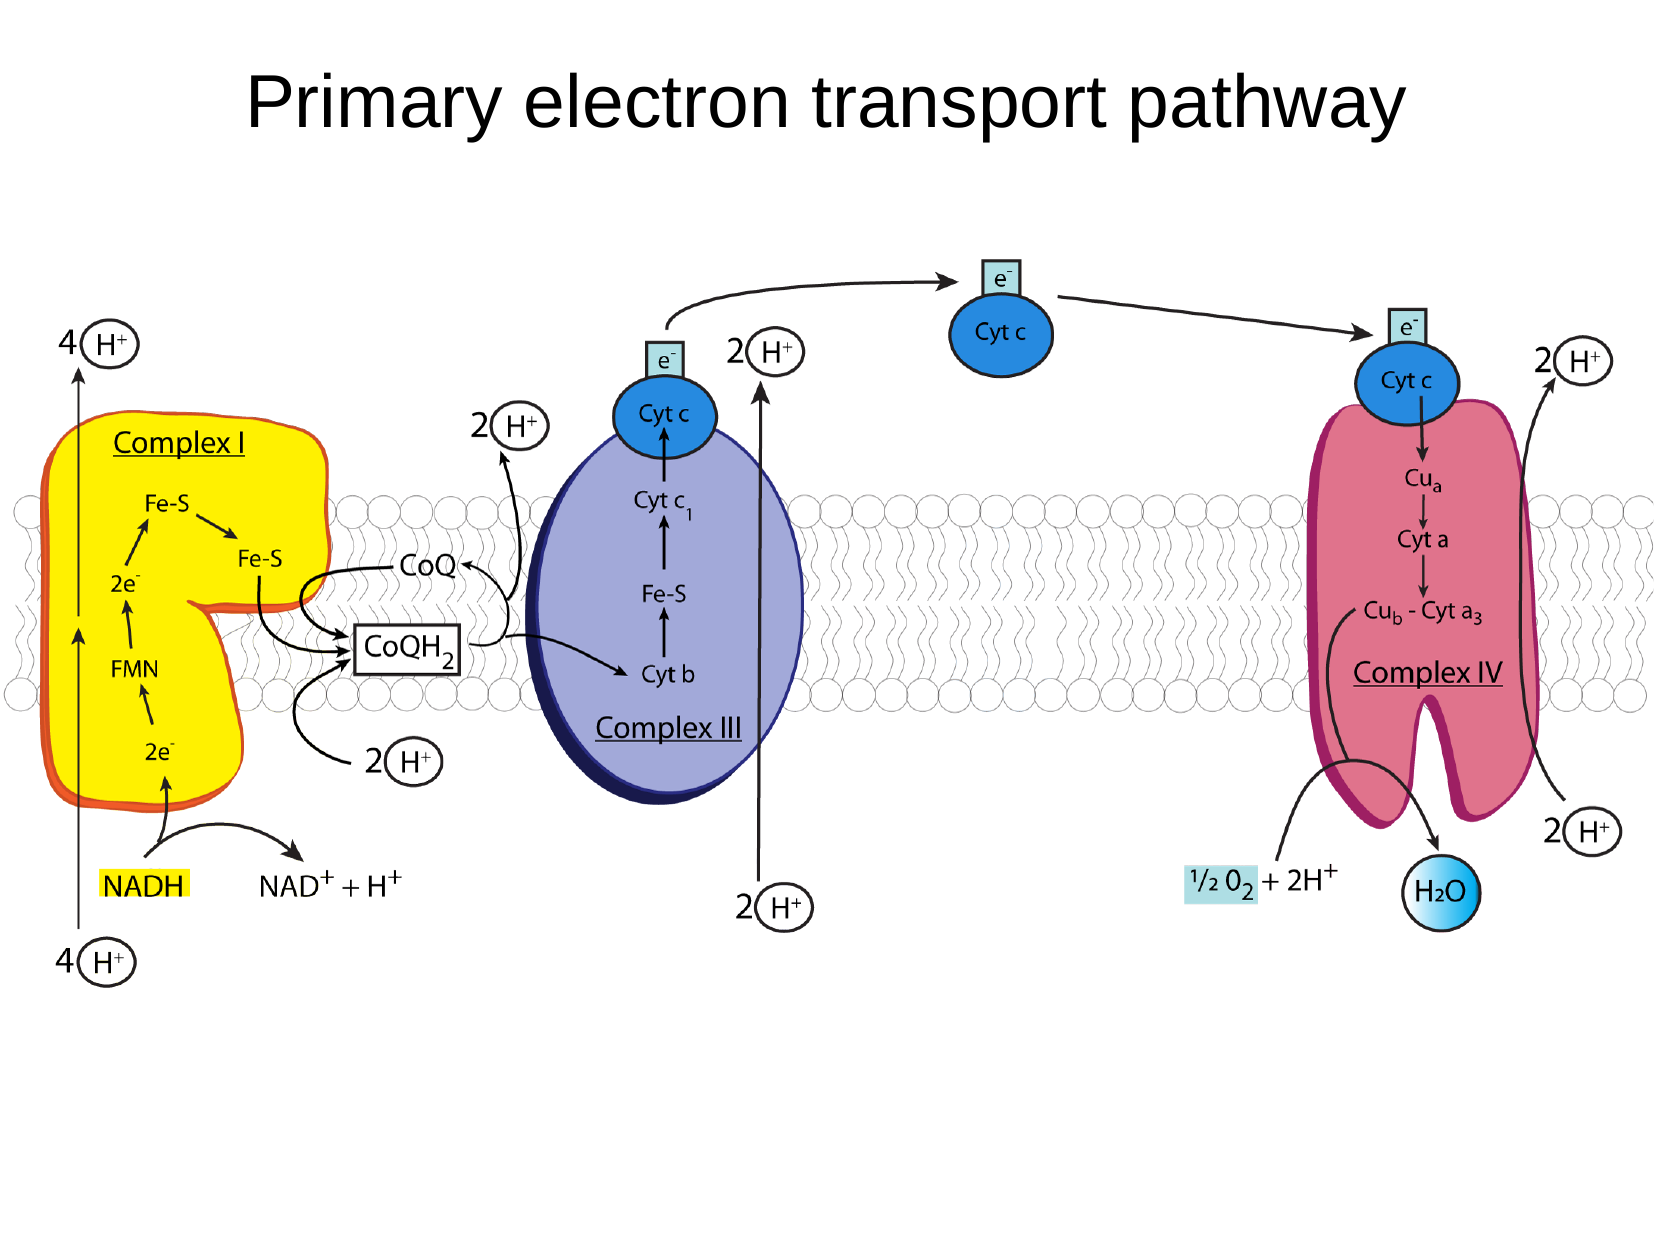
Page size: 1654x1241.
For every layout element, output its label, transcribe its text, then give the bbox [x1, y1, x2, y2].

title Primary electron transport pathway [82, 55, 1571, 145]
picture [3, 253, 1654, 989]
